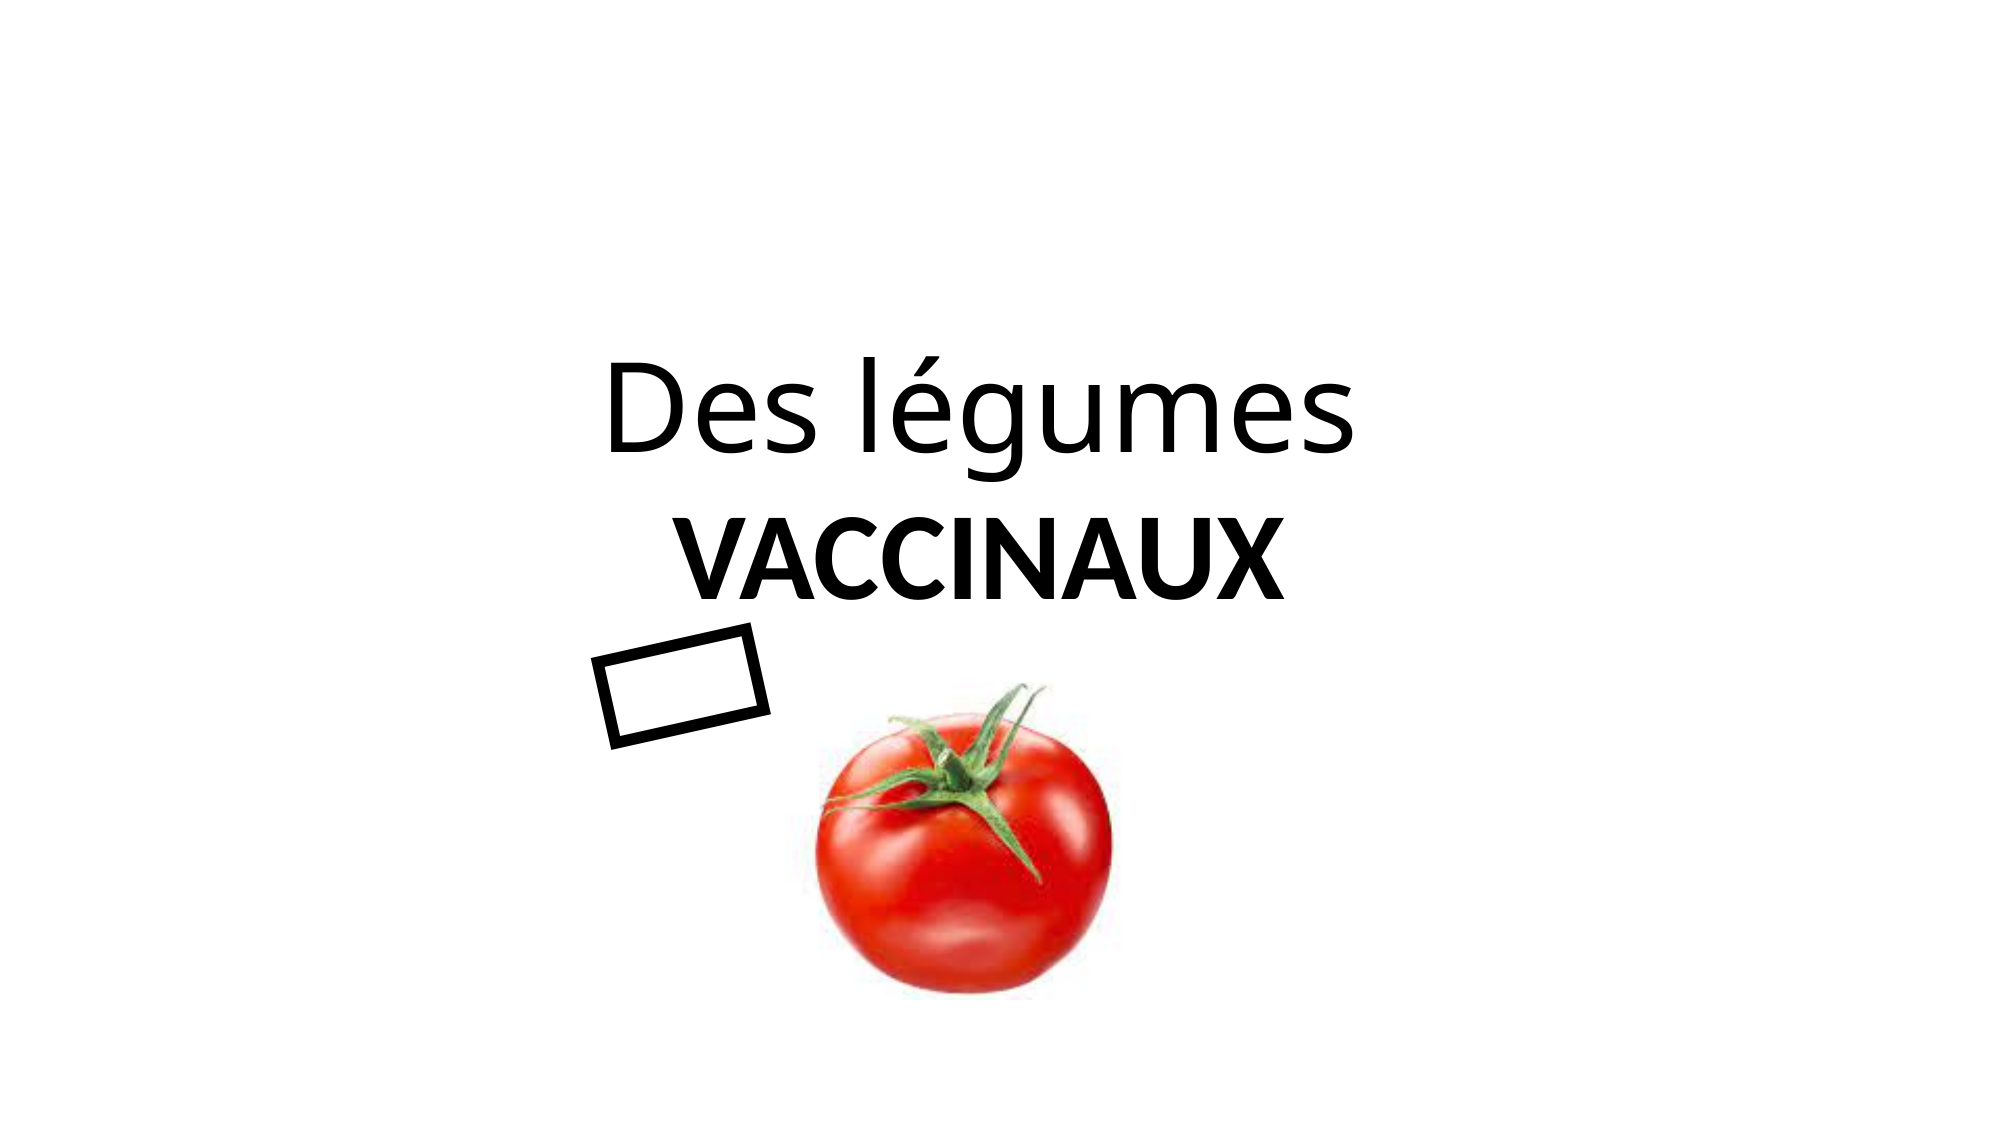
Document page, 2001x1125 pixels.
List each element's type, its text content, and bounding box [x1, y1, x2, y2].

title Des légumes [229, 95, 1730, 487]
subtitle VACCINAUX [620, 483, 1339, 665]
text_box 💉 [530, 571, 851, 799]
picture [620, 682, 1310, 1000]
